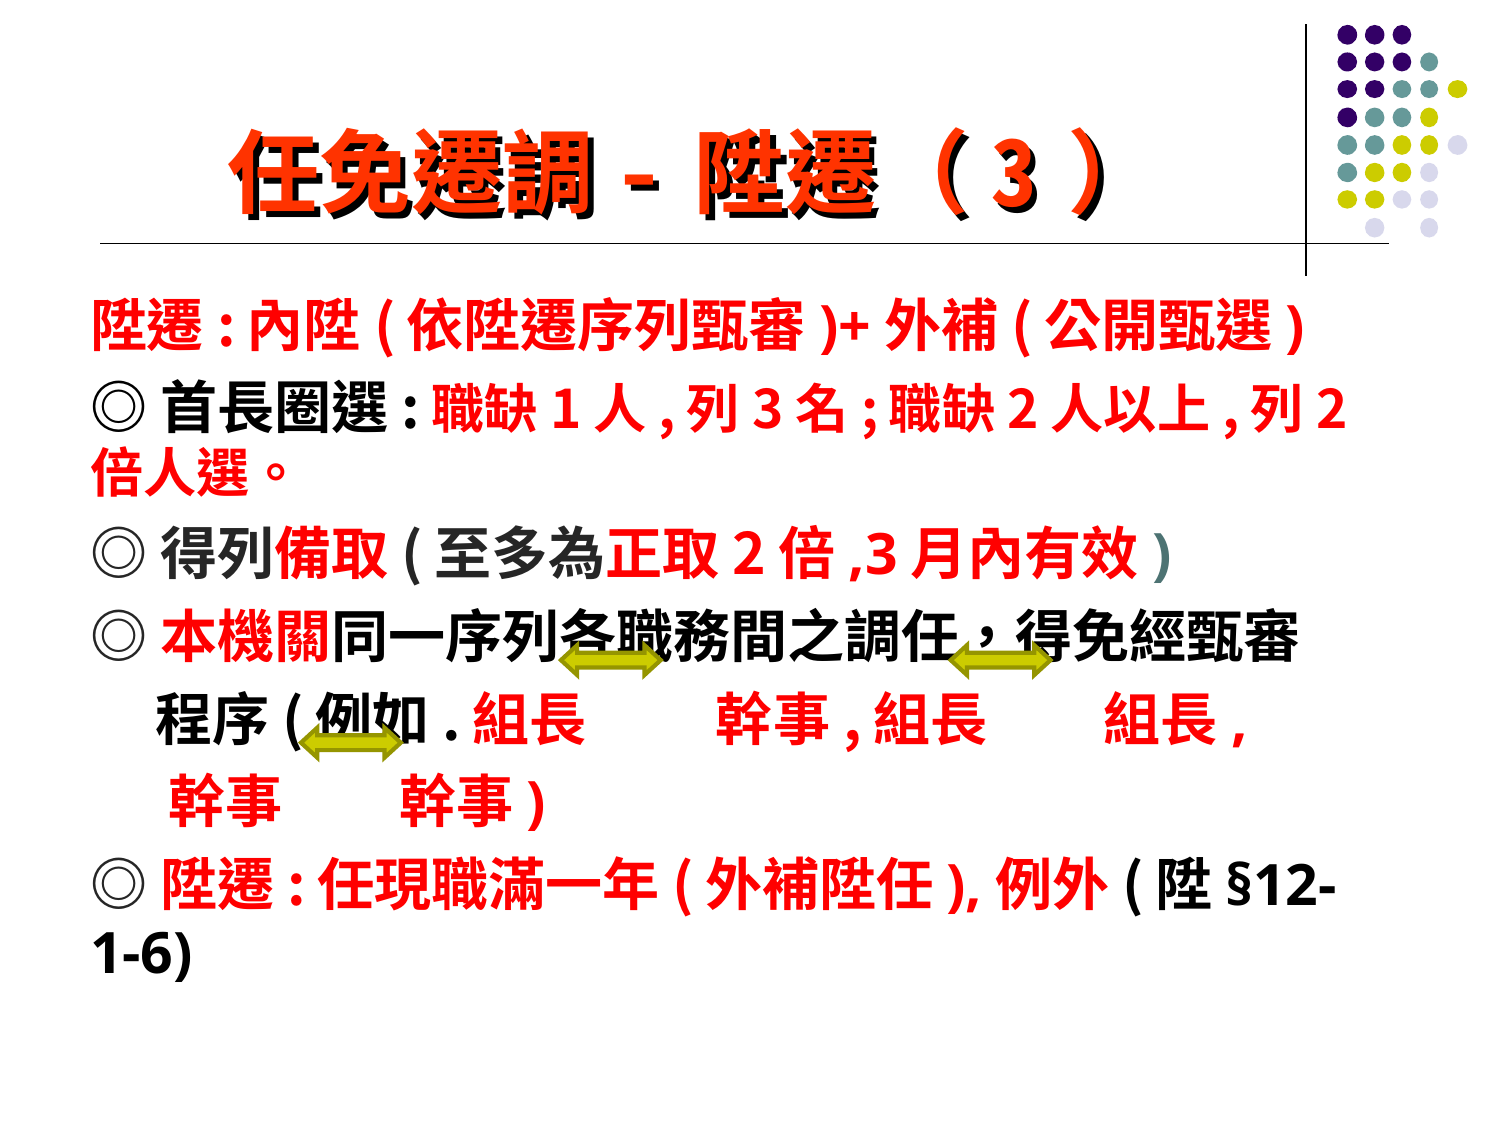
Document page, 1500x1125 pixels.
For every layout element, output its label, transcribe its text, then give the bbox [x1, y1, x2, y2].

list 陞遷:內陞(依陞遷序列甄審)+外補(公開甄選) ◎首長圈選:職缺1人,列3名;職缺2人以上,列2倍人選。 ◎得列備取(至多為正取2倍,3月內有效) ◎本機關同一序列各職務間之調任，得免經甄審 程序(例如.組長 幹事,組長 組長, 幹事 幹事) ◎陞遷:任現職滿一年(外補陞任),例外(陞§12-1-6) [75, 282, 1400, 1071]
text_box [560, 645, 661, 676]
text_box [950, 645, 1051, 676]
text_box [301, 727, 401, 758]
title 任免遷調-陞遷（3） [74, 20, 1313, 233]
